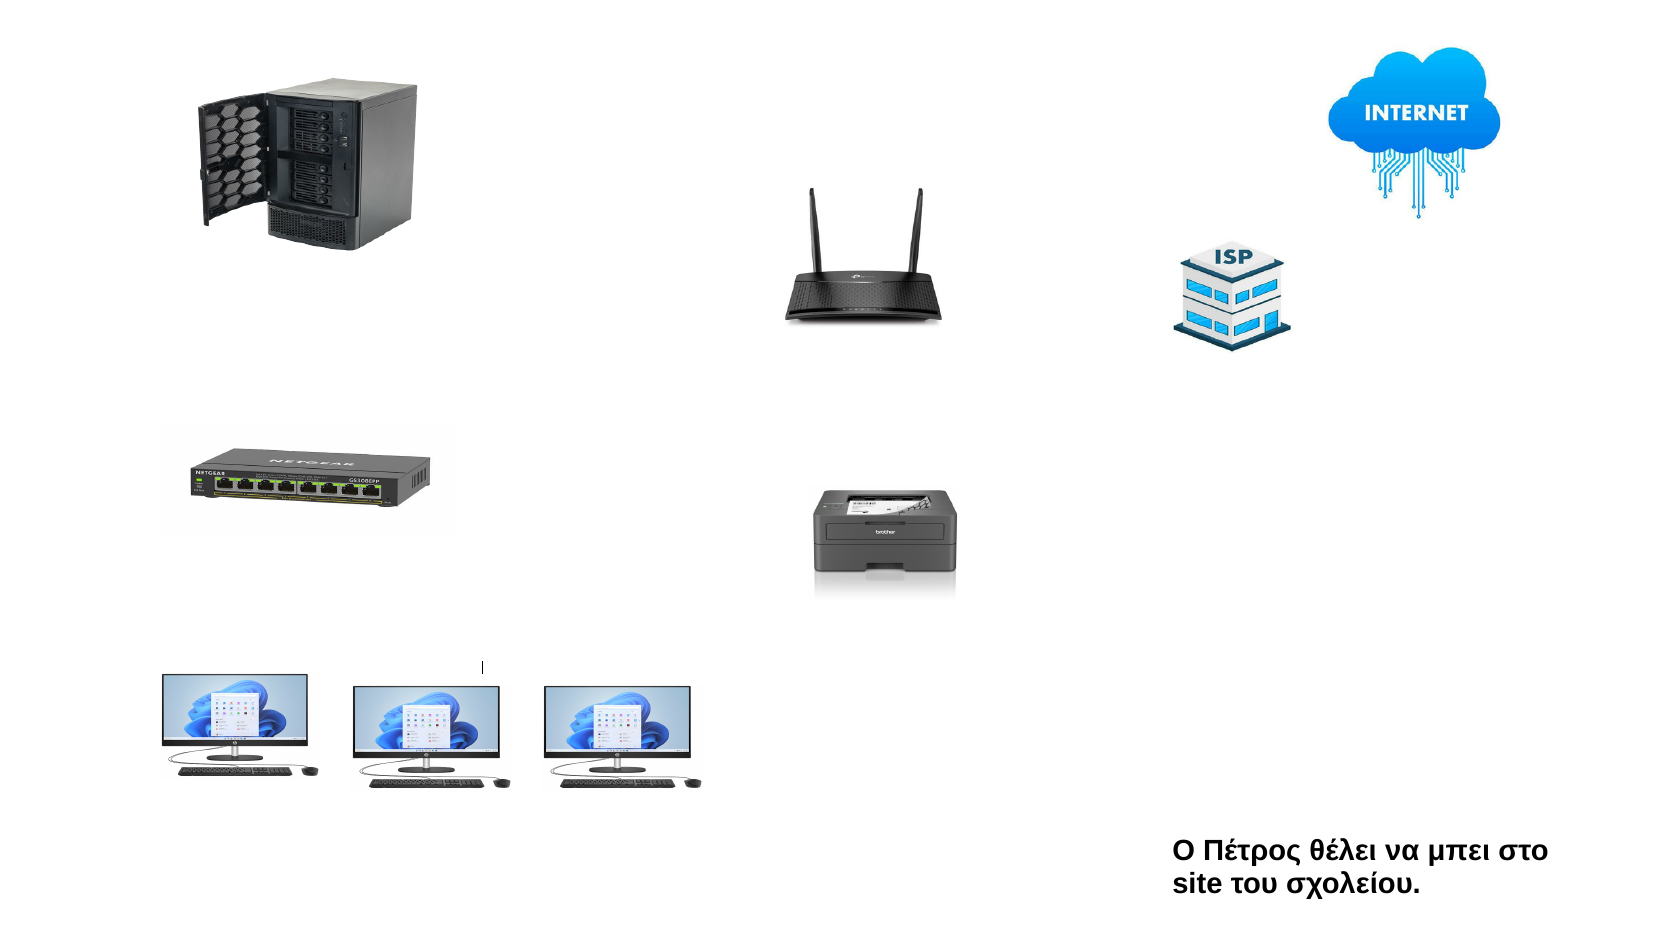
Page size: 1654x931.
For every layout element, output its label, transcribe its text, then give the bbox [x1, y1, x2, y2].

picture [765, 177, 954, 335]
picture [1325, 35, 1512, 231]
picture [159, 425, 454, 538]
text_box Ο Πέτρος θέλει να μπει στο site του σχολείου. [1157, 826, 1616, 908]
picture [541, 684, 704, 792]
picture [806, 484, 958, 602]
picture [350, 684, 513, 792]
picture [1173, 236, 1295, 355]
picture [159, 672, 321, 780]
picture [188, 70, 424, 261]
